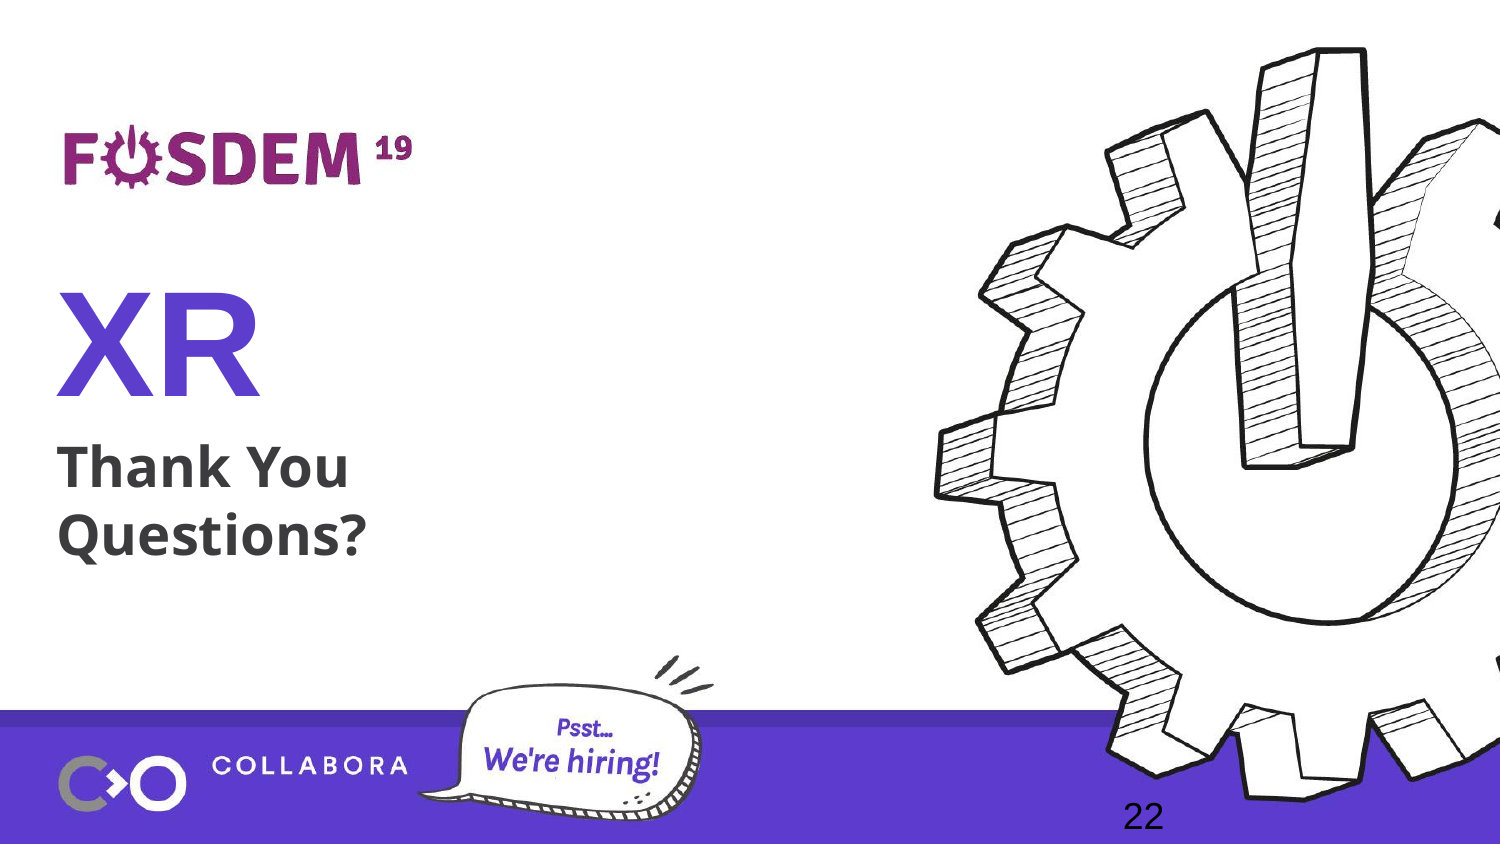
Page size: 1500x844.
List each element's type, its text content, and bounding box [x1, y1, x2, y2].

picture [0, 0, 1500, 844]
text_box XR [55, 351, 902, 427]
text_box Thank You Questions? [56, 462, 949, 536]
